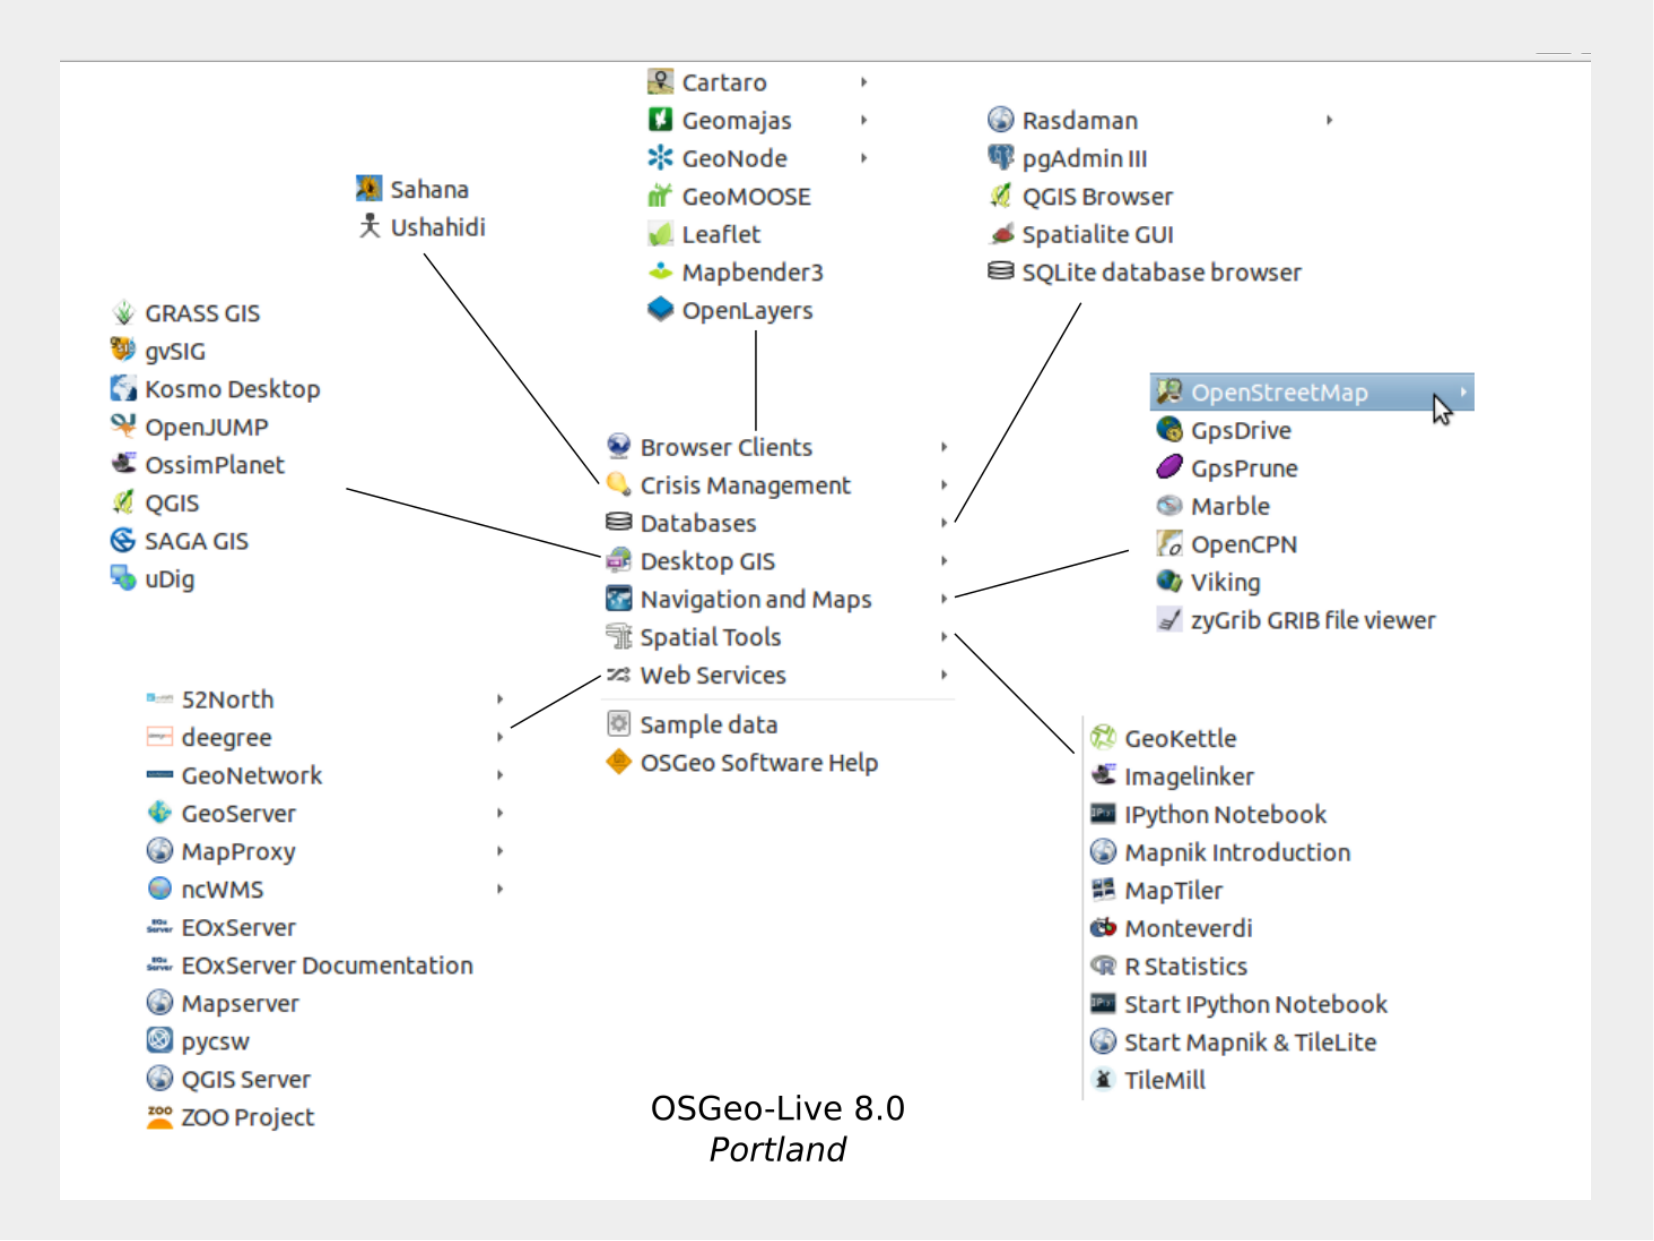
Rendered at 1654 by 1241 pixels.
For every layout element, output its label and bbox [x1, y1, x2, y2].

picture [60, 53, 1591, 1201]
